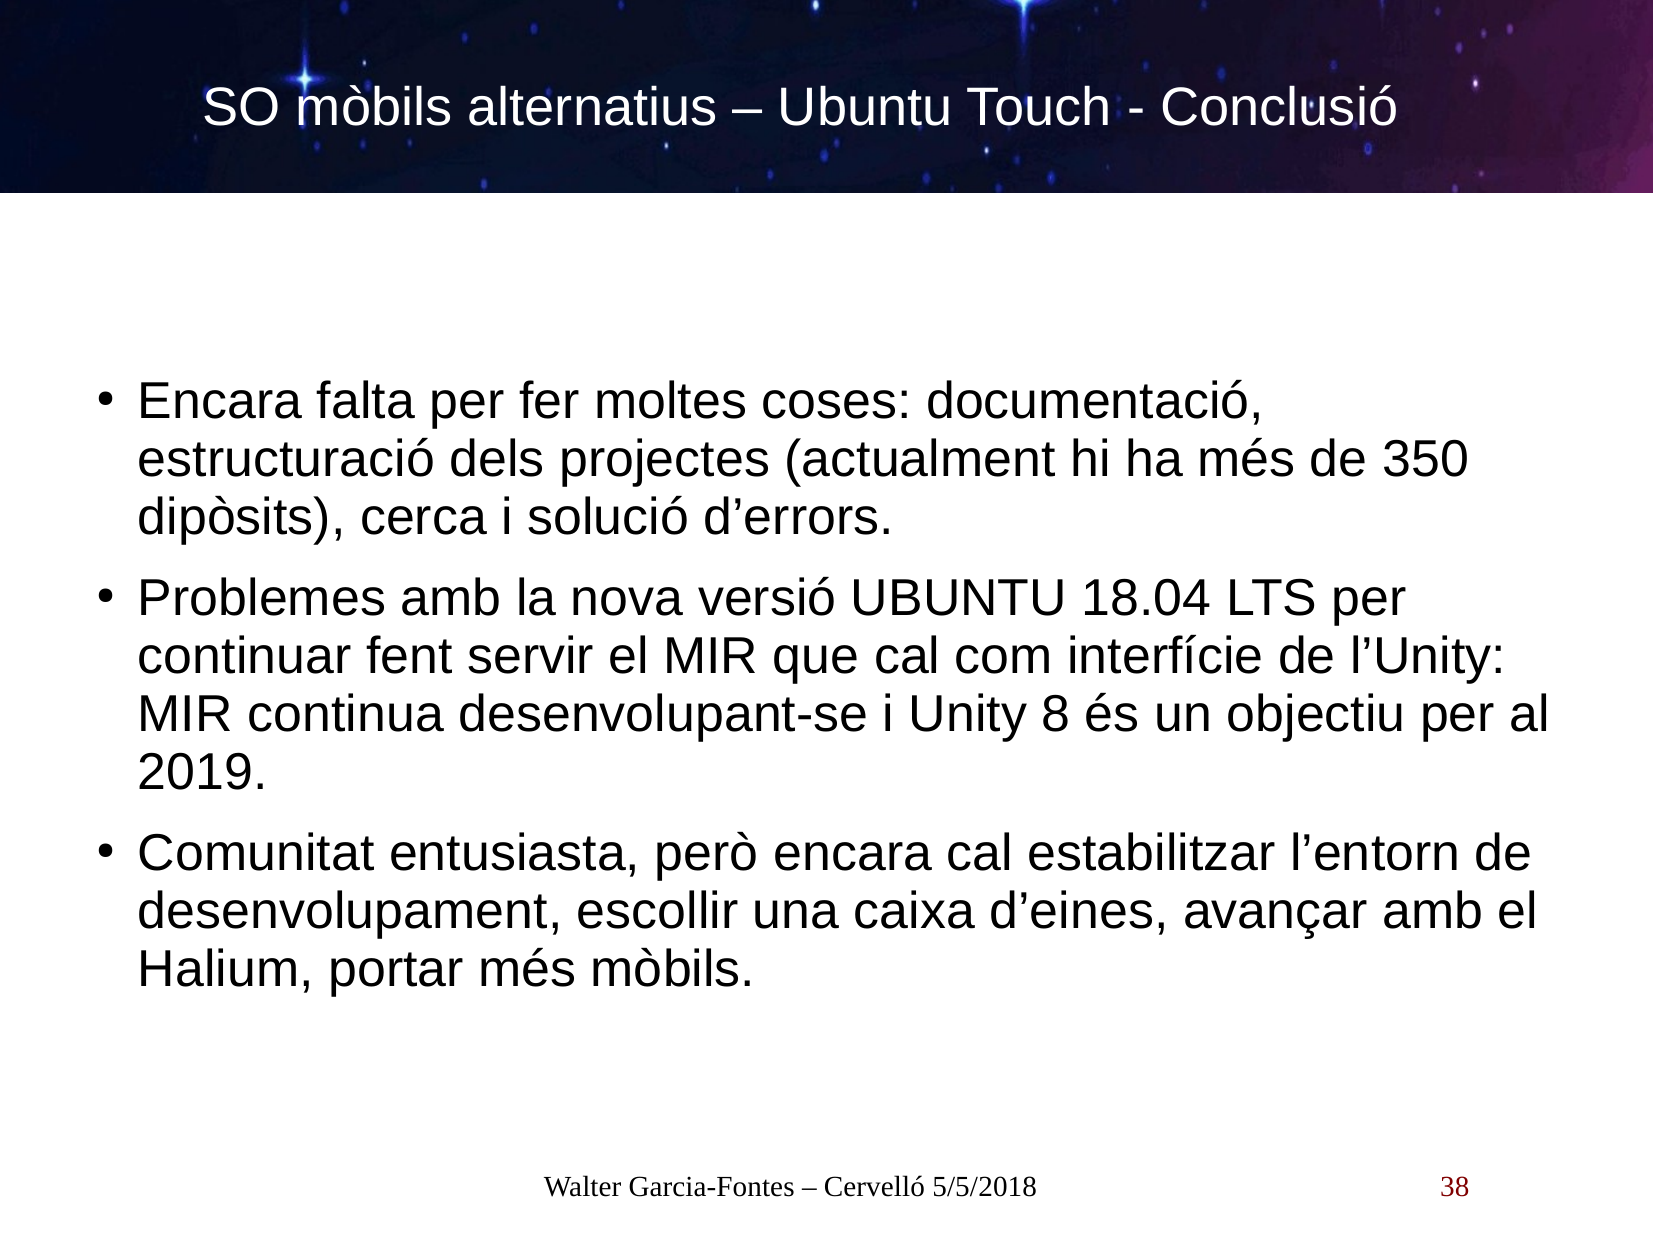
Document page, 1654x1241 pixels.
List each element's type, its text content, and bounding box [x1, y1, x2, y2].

picture [0, 0, 1653, 193]
title SO mòbils alternatius – Ubuntu Touch - Conclusió [57, 2, 1546, 211]
list Encara falta per fer moltes coses: documentació, estructuració dels projectes (actualment hi ha més de 350 dipòsits), cerca i solució d’errors. Problemes amb la nova versió UBUNTU 18.04 LTS per continuar fent servir el MIR que cal com interfície de l’Unity: MIR continua desenvolupant-se i Unity 8 és un objectiu per al 2019. Comunitat entusiasta, però encara cal estabilitzar l’entorn de desenvolupament, escollir una caixa d’eines, avançar amb el Halium, portar més mòbils. [82, 290, 1571, 1010]
